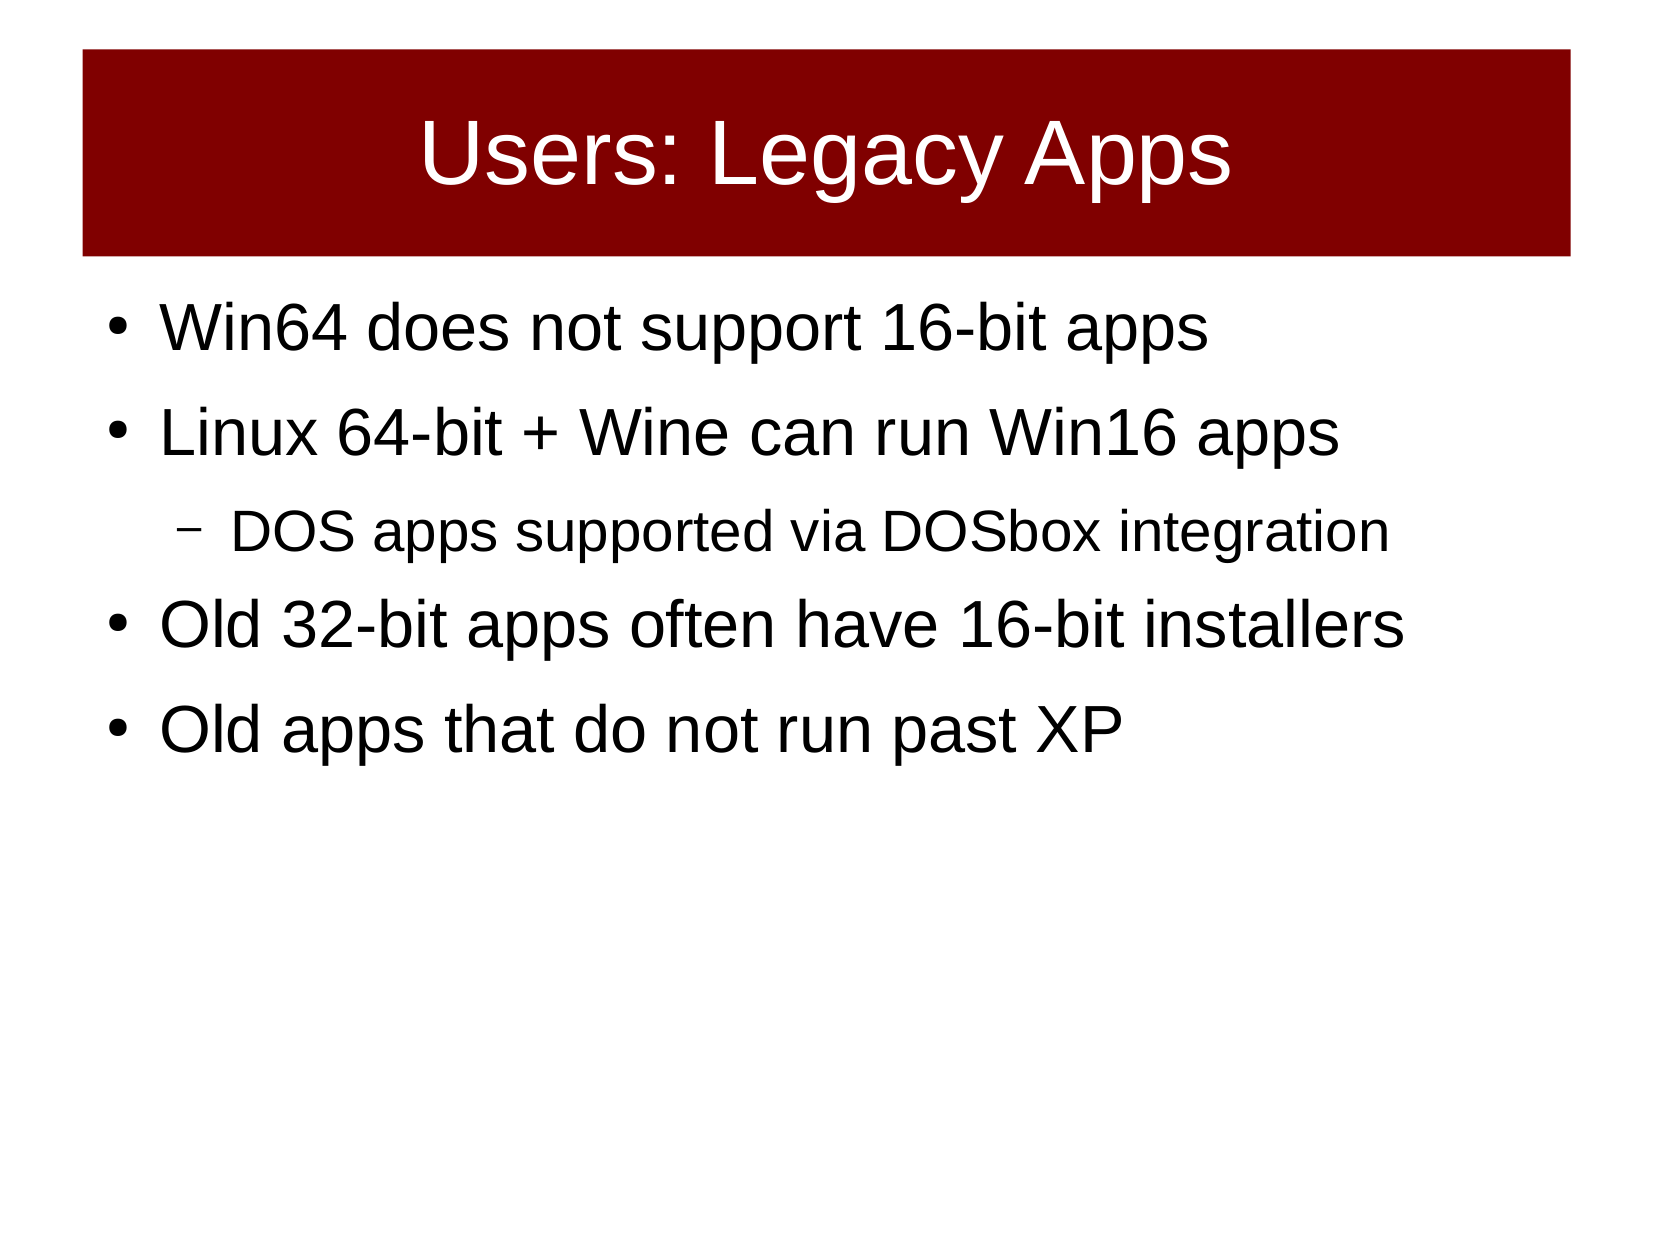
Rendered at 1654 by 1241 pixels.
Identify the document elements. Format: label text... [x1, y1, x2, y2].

list Win64 does not support 16-bit apps Linux 64-bit + Wine can run Win16 apps DOS apps supported via DOSbox integration Old 32-bit apps often have 16-bit installers Old apps that do not run past XP [88, 290, 1577, 1094]
title Users: Legacy Apps [82, 49, 1571, 257]
